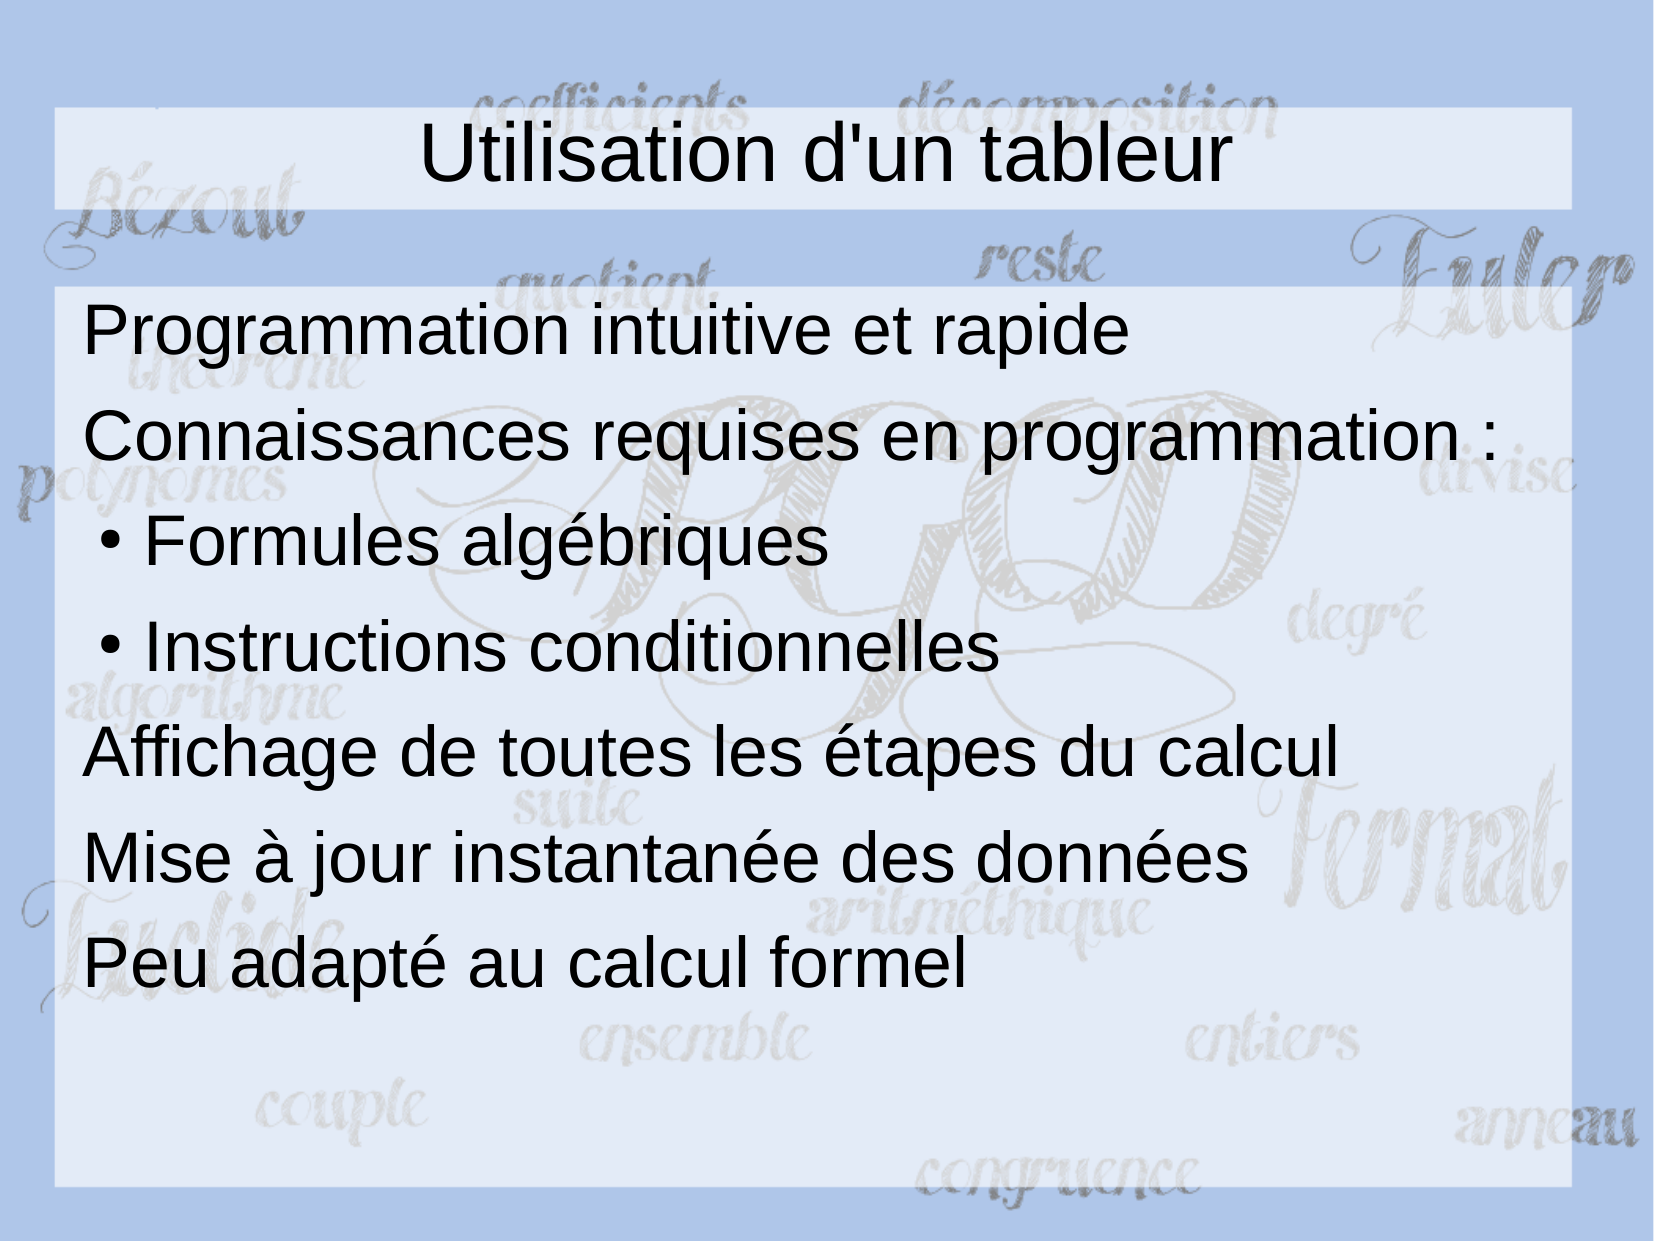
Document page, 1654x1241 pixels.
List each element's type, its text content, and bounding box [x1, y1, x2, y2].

picture [0, 0, 1654, 1241]
title Utilisation d'un tableur [82, 49, 1571, 257]
list Programmation intuitive et rapide Connaissances requises en programmation : Formules algébriques Instructions conditionnelles Affichage de toutes les étapes du calcul Mise à jour instantanée des données Peu adapté au calcul formel [82, 290, 1571, 1010]
